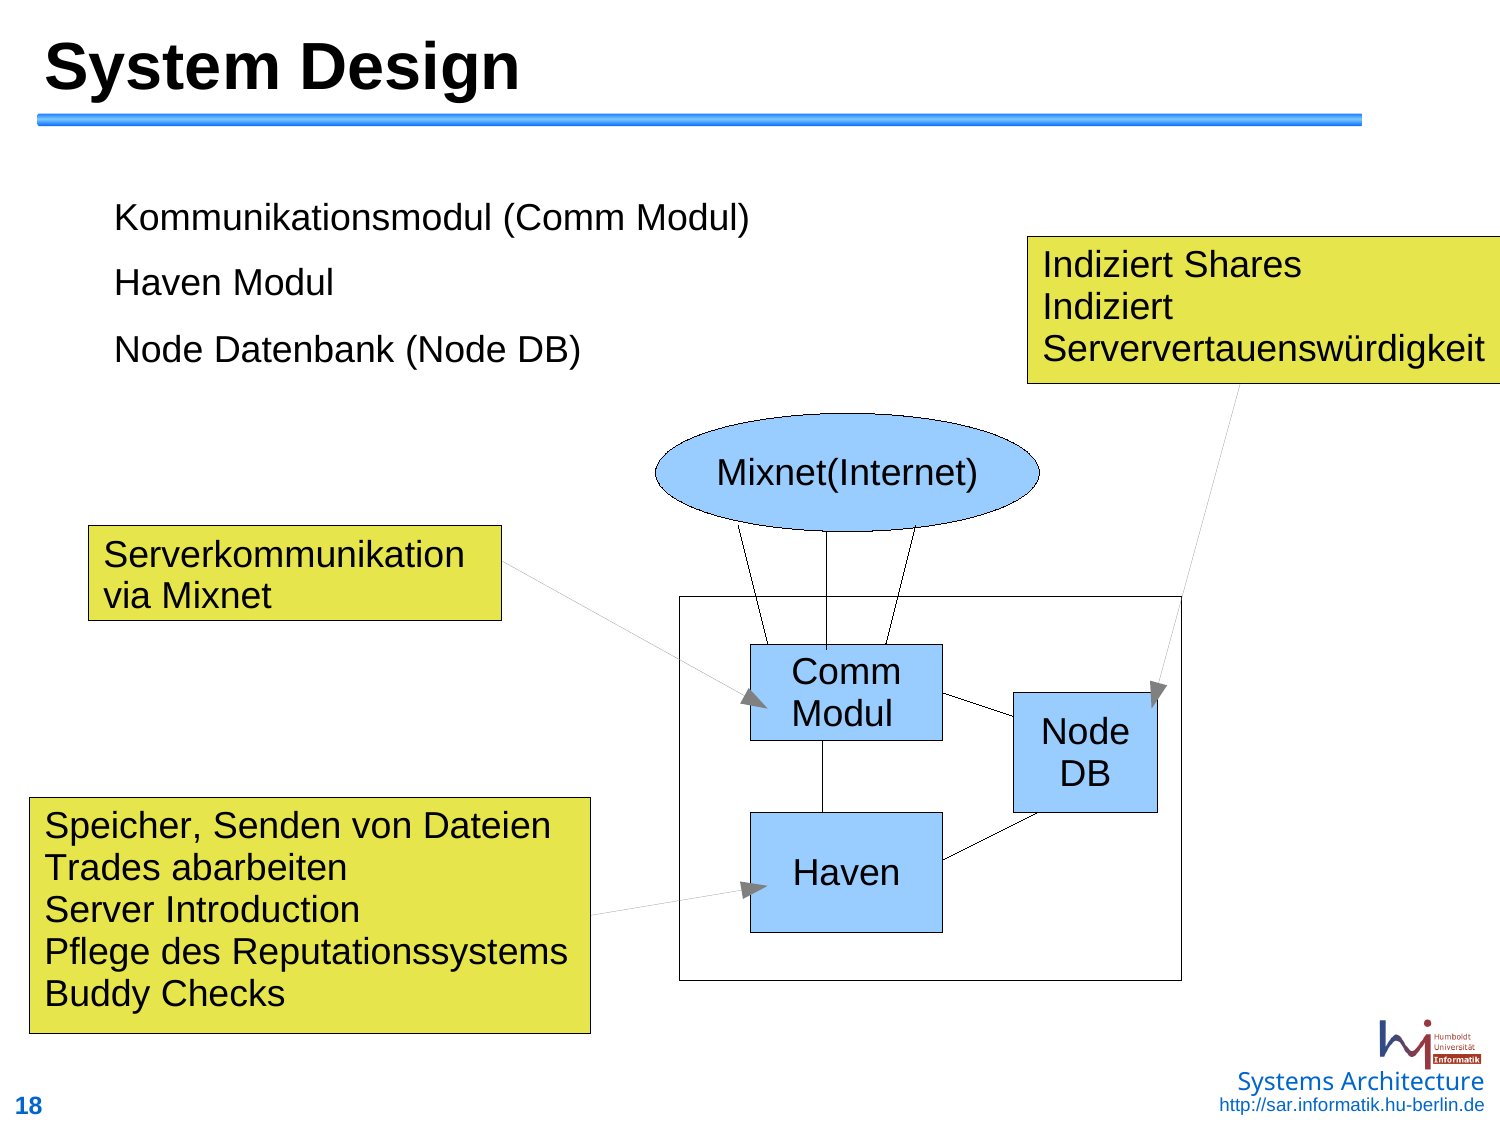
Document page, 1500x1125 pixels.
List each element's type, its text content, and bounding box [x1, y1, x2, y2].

text_box Haven Modul [88, 253, 359, 311]
text_box Serverkommunikation via Mixnet [88, 525, 502, 621]
text_box Mixnet(Internet) [655, 413, 1040, 532]
text_box Indiziert Shares Indiziert Serververtauenswürdigkeit [1027, 236, 1500, 384]
text_box Comm Modul [750, 644, 943, 741]
text_box Speicher, Senden von Dateien Trades abarbeiten Server Introduction Pflege des Reputationssystems Buddy Checks [29, 797, 591, 1034]
title System Design [29, 20, 1500, 114]
text_box Node Datenbank (Node DB) [88, 321, 1027, 378]
text_box Node DB [1013, 692, 1158, 813]
text_box Haven [750, 812, 943, 933]
text_box Kommunikationsmodul (Comm Modul) [88, 188, 775, 246]
picture [1376, 1016, 1483, 1071]
